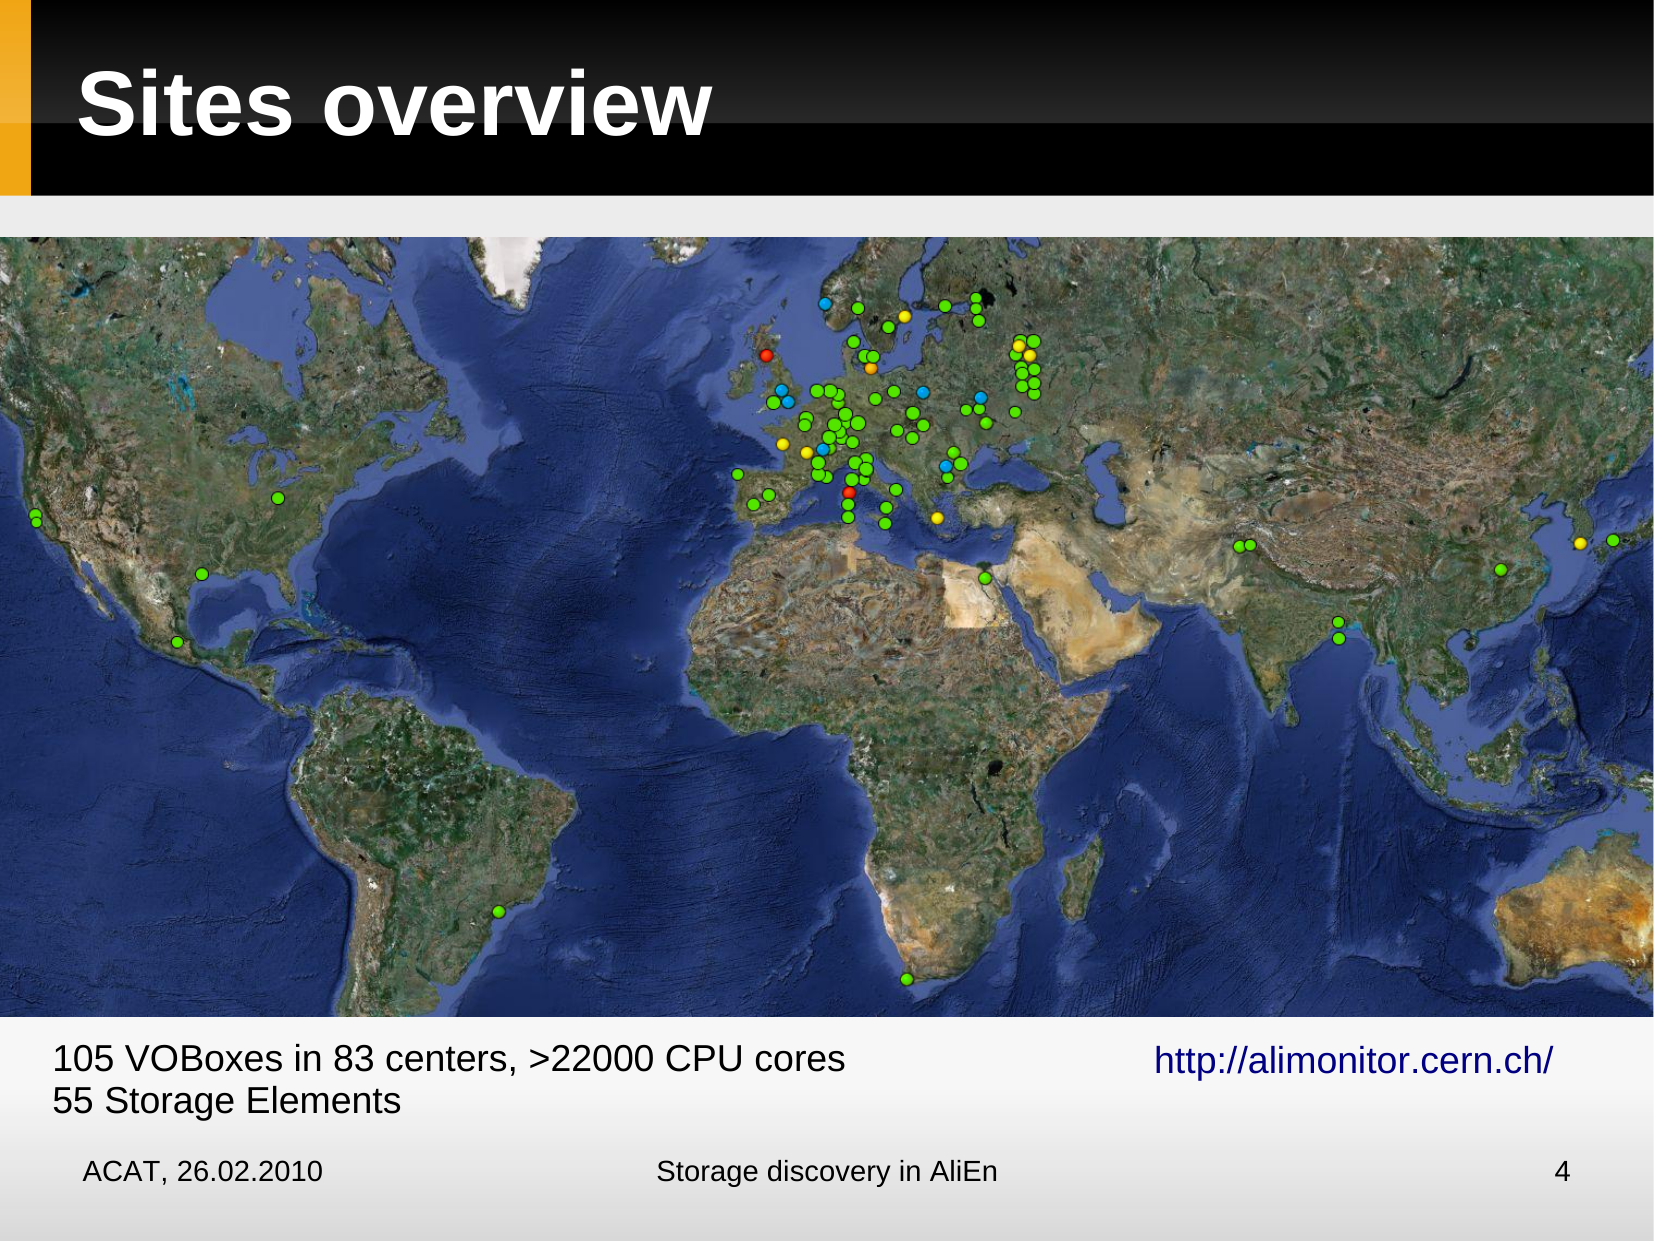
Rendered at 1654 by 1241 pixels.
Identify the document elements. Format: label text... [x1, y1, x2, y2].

title Sites overview [76, 0, 1565, 208]
picture [0, 0, 1654, 1241]
text_box http://alimonitor.cern.ch/ [1139, 1032, 1654, 1090]
text_box 105 VOBoxes in 83 centers, >22000 CPU cores 55 Storage Elements [37, 1030, 1613, 1130]
